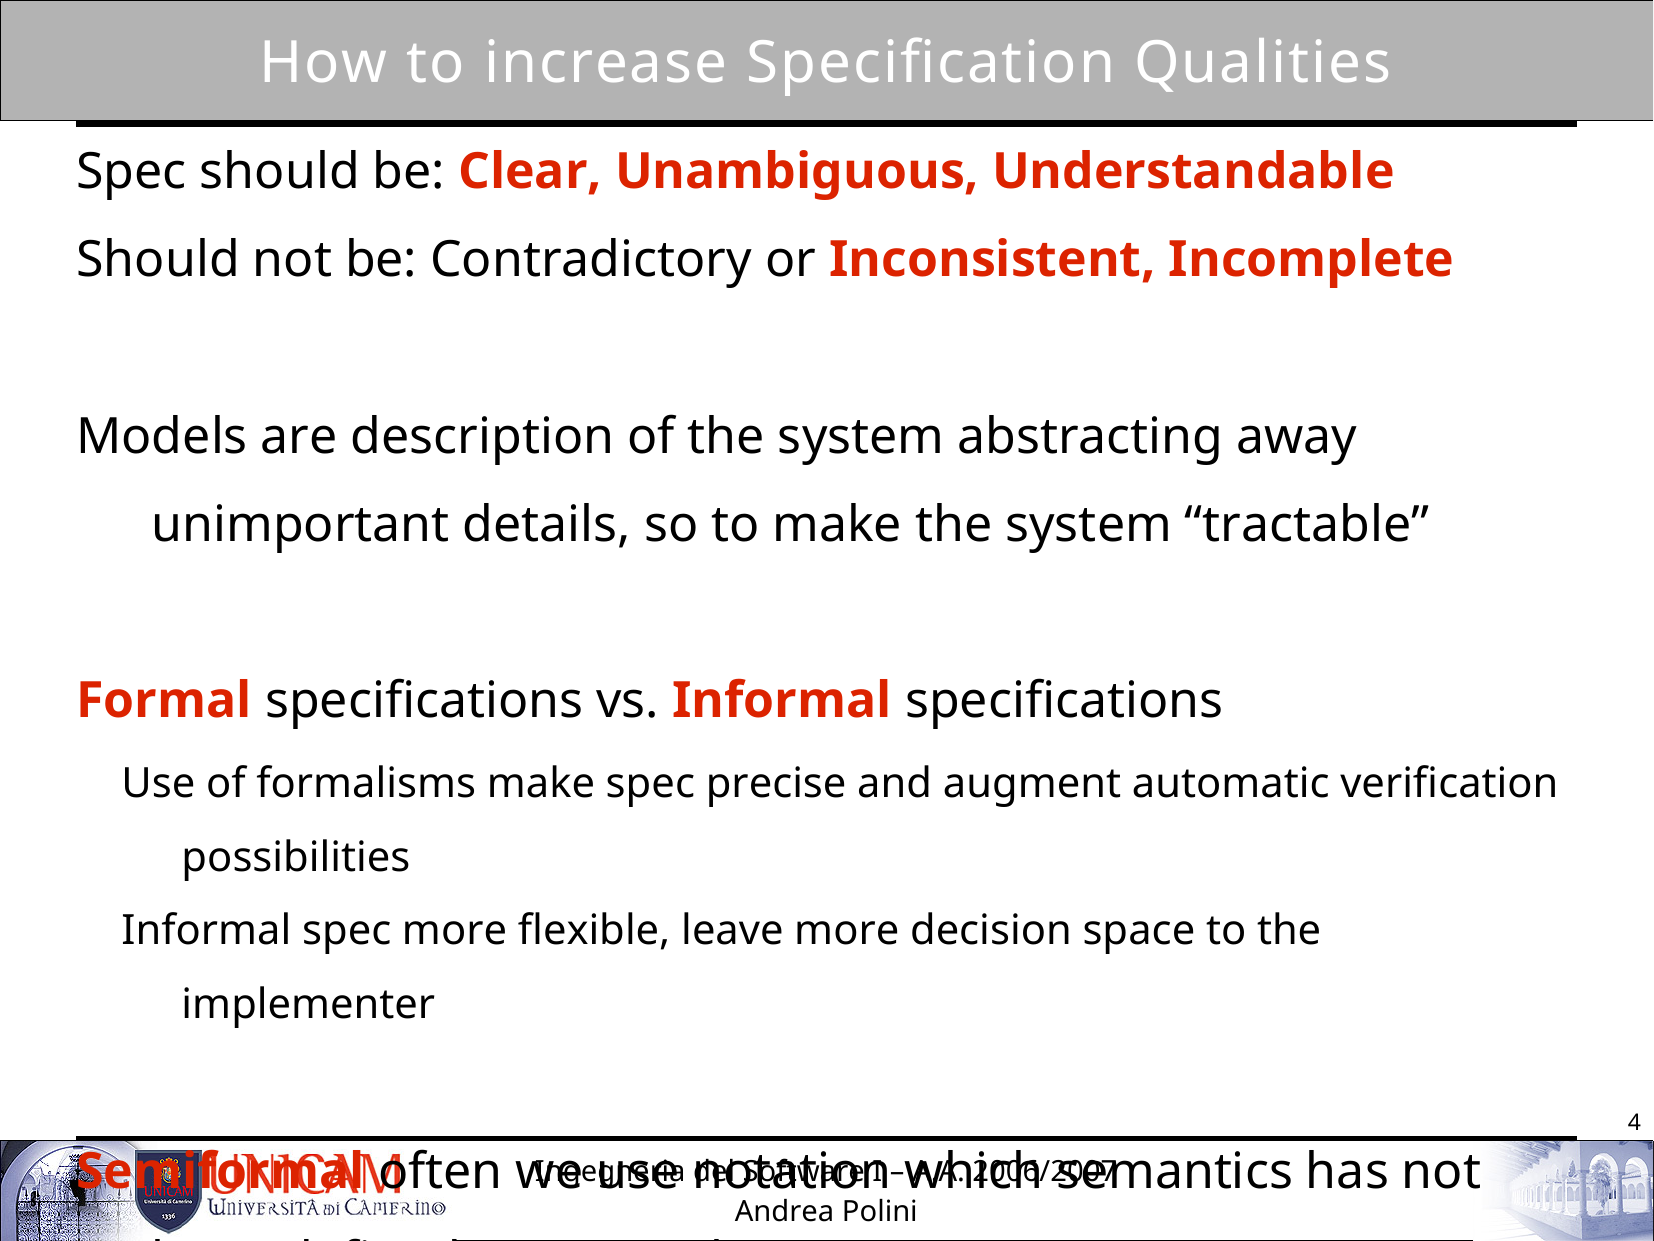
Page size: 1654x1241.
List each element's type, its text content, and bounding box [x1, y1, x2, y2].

picture [0, 1141, 454, 1241]
title How to increase Specification Qualities [0, 0, 1653, 121]
list Spec should be: Clear, Unambiguous, Understandable Should not be: Contradictory or Inconsistent, Incomplete Models are description of the system abstracting away unimportant details, so to make the system “tractable” Formal specifications vs. Informal specifications Use of formalisms make spec precise and augment automatic verification possibilities Informal spec more flexible, leave more decision space to the implementer Semiformal often we use notation which semantics has not been defined so precisely (e.g. UML) [76, 135, 1577, 1139]
picture [1473, 1141, 1654, 1241]
